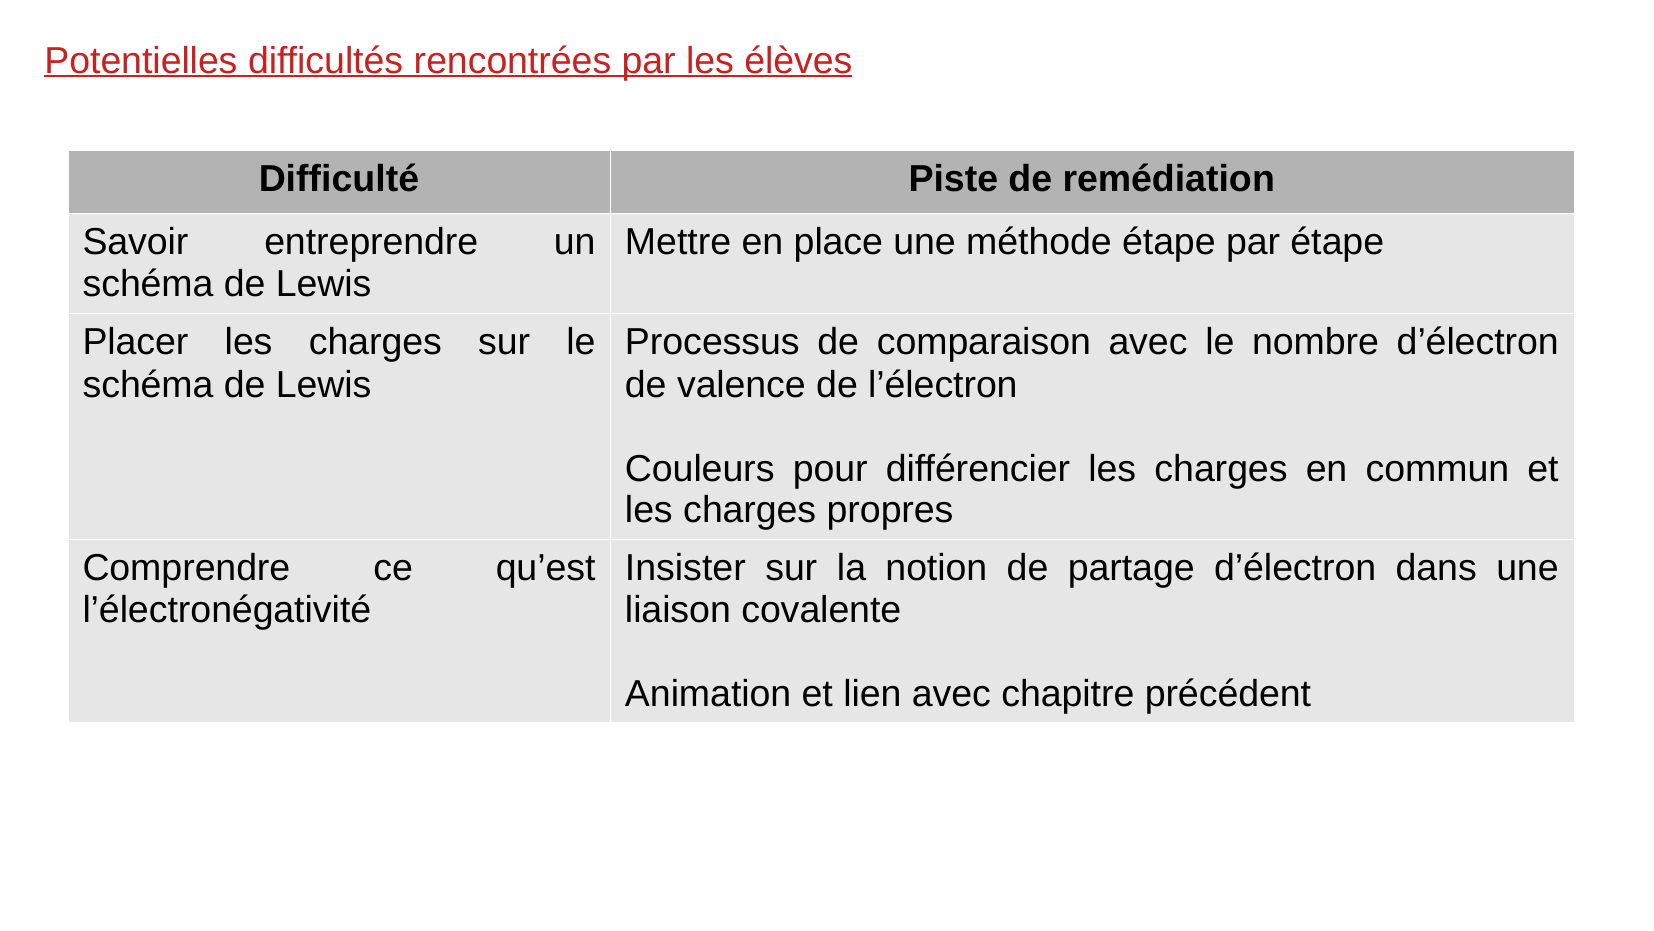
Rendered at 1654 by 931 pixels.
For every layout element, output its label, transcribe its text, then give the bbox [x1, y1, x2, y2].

table_cell Insister sur la notion de partage d’électron dans une liaison covalente Animation et lien avec chapitre précédent [611, 540, 1574, 722]
table_header Difficulté [69, 151, 610, 213]
table_cell Placer les charges sur le schéma de Lewis [69, 314, 610, 539]
table_cell Comprendre ce qu’est l’électronégativité [69, 540, 610, 722]
table_header Piste de remédiation [611, 151, 1574, 213]
table_cell Savoir entreprendre un schéma de Lewis [69, 214, 610, 313]
table_cell Processus de comparaison avec le nombre d’électron de valence de l’électron Couleurs pour différencier les charges en commun et les charges propres [611, 314, 1574, 539]
table_cell Mettre en place une méthode étape par étape [611, 214, 1574, 313]
text_box Potentielles difficultés rencontrées par les élèves [29, 31, 1093, 131]
